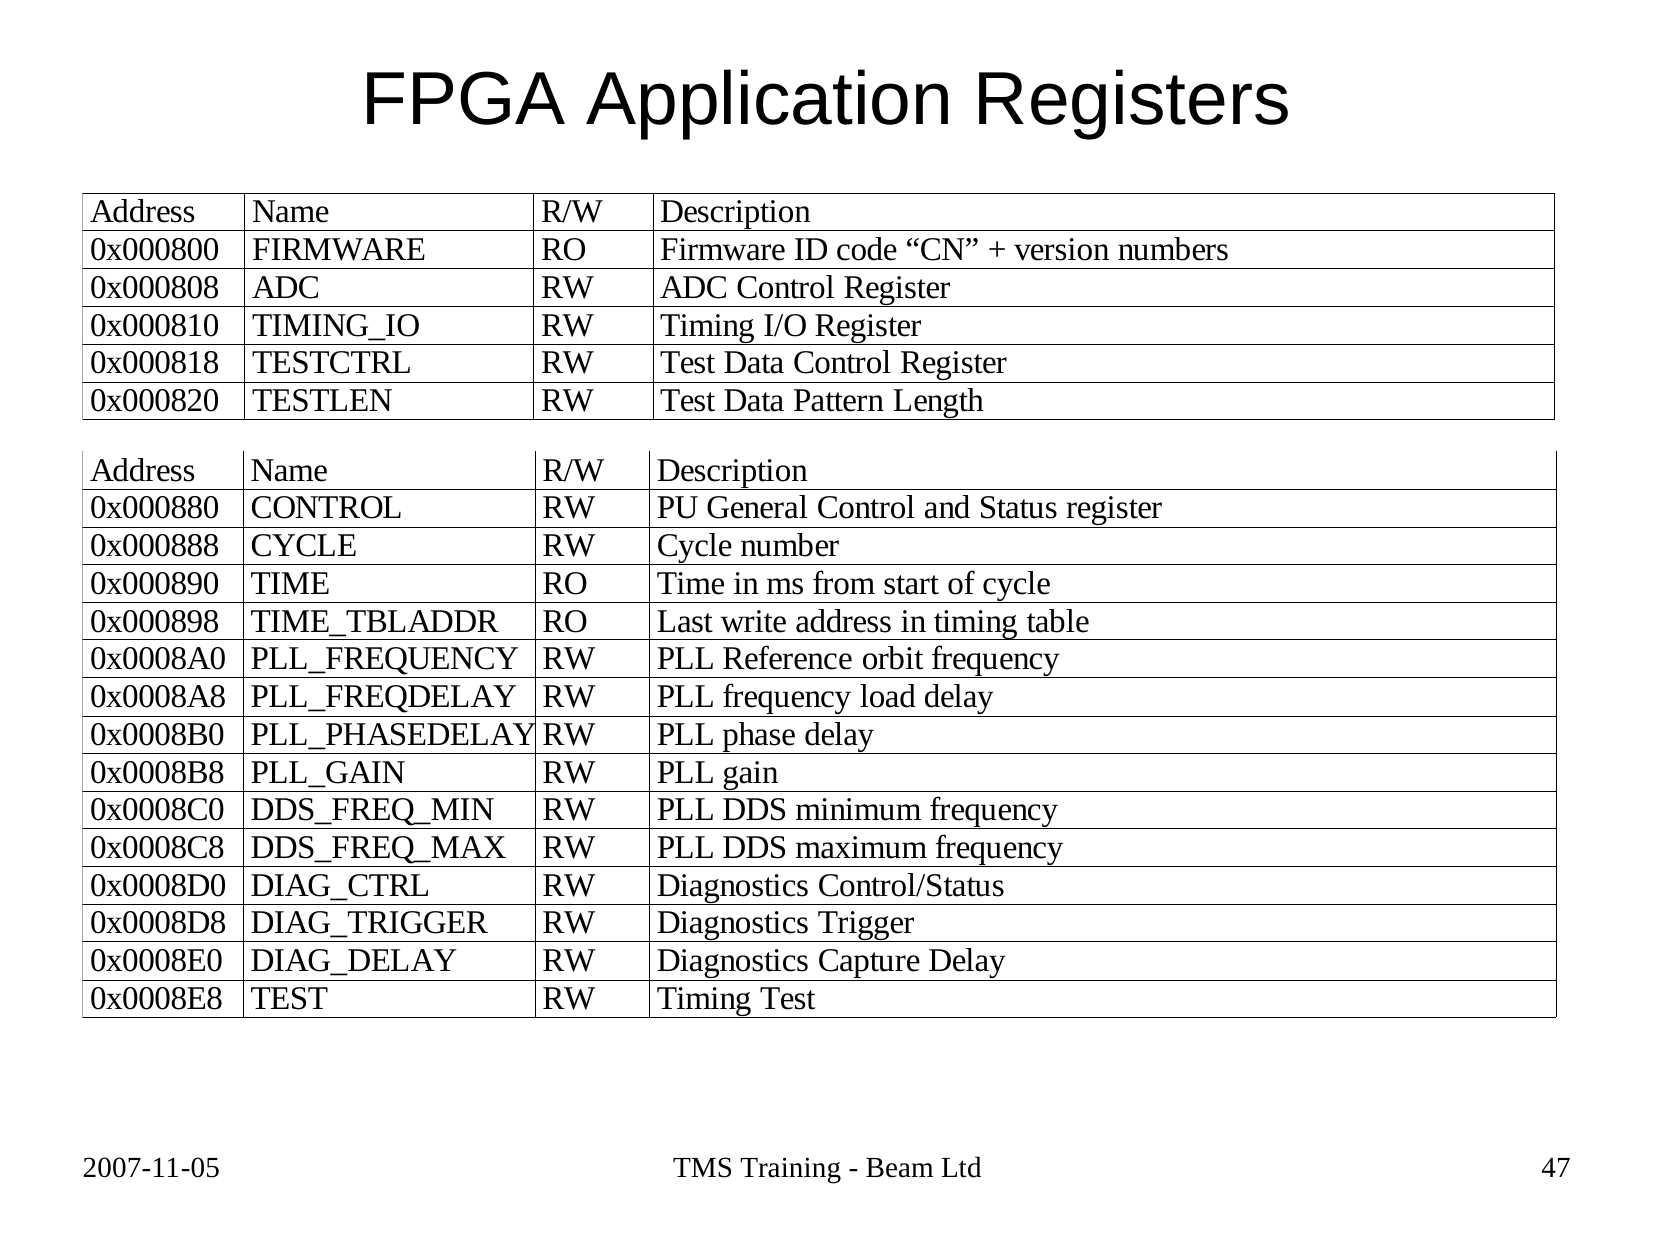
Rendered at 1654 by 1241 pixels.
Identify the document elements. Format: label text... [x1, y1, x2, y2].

title FPGA Application Registers [82, 56, 1571, 141]
chart [82, 177, 1570, 1121]
